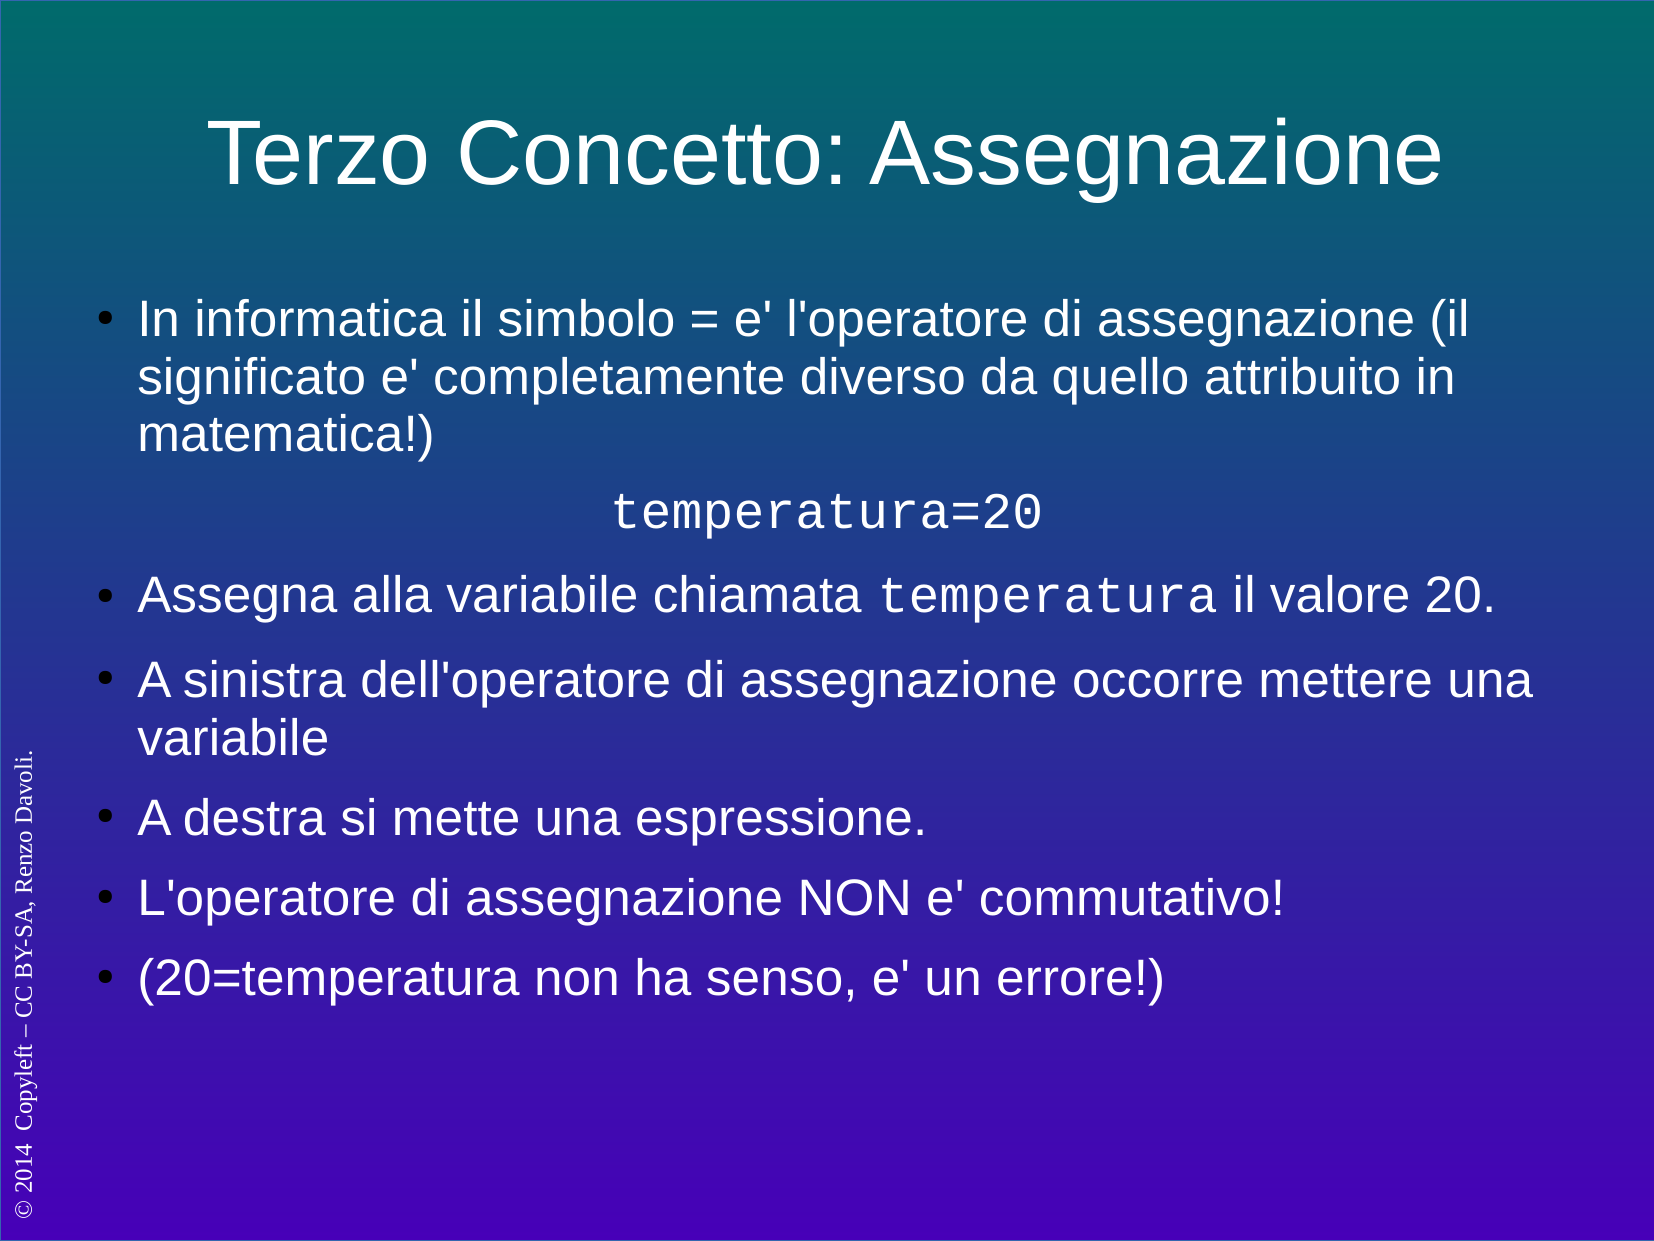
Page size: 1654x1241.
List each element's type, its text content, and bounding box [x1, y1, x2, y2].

list In informatica il simbolo = e' l'operatore di assegnazione (il significato e' completamente diverso da quello attribuito in matematica!) temperatura=20 Assegna alla variabile chiamata temperatura il valore 20. A sinistra dell'operatore di assegnazione occorre mettere una variabile A destra si mette una espressione. L'operatore di assegnazione NON e' commutativo! (20=temperatura non ha senso, e' un errore!) [82, 290, 1571, 1010]
title Terzo Concetto: Assegnazione [82, 49, 1571, 257]
